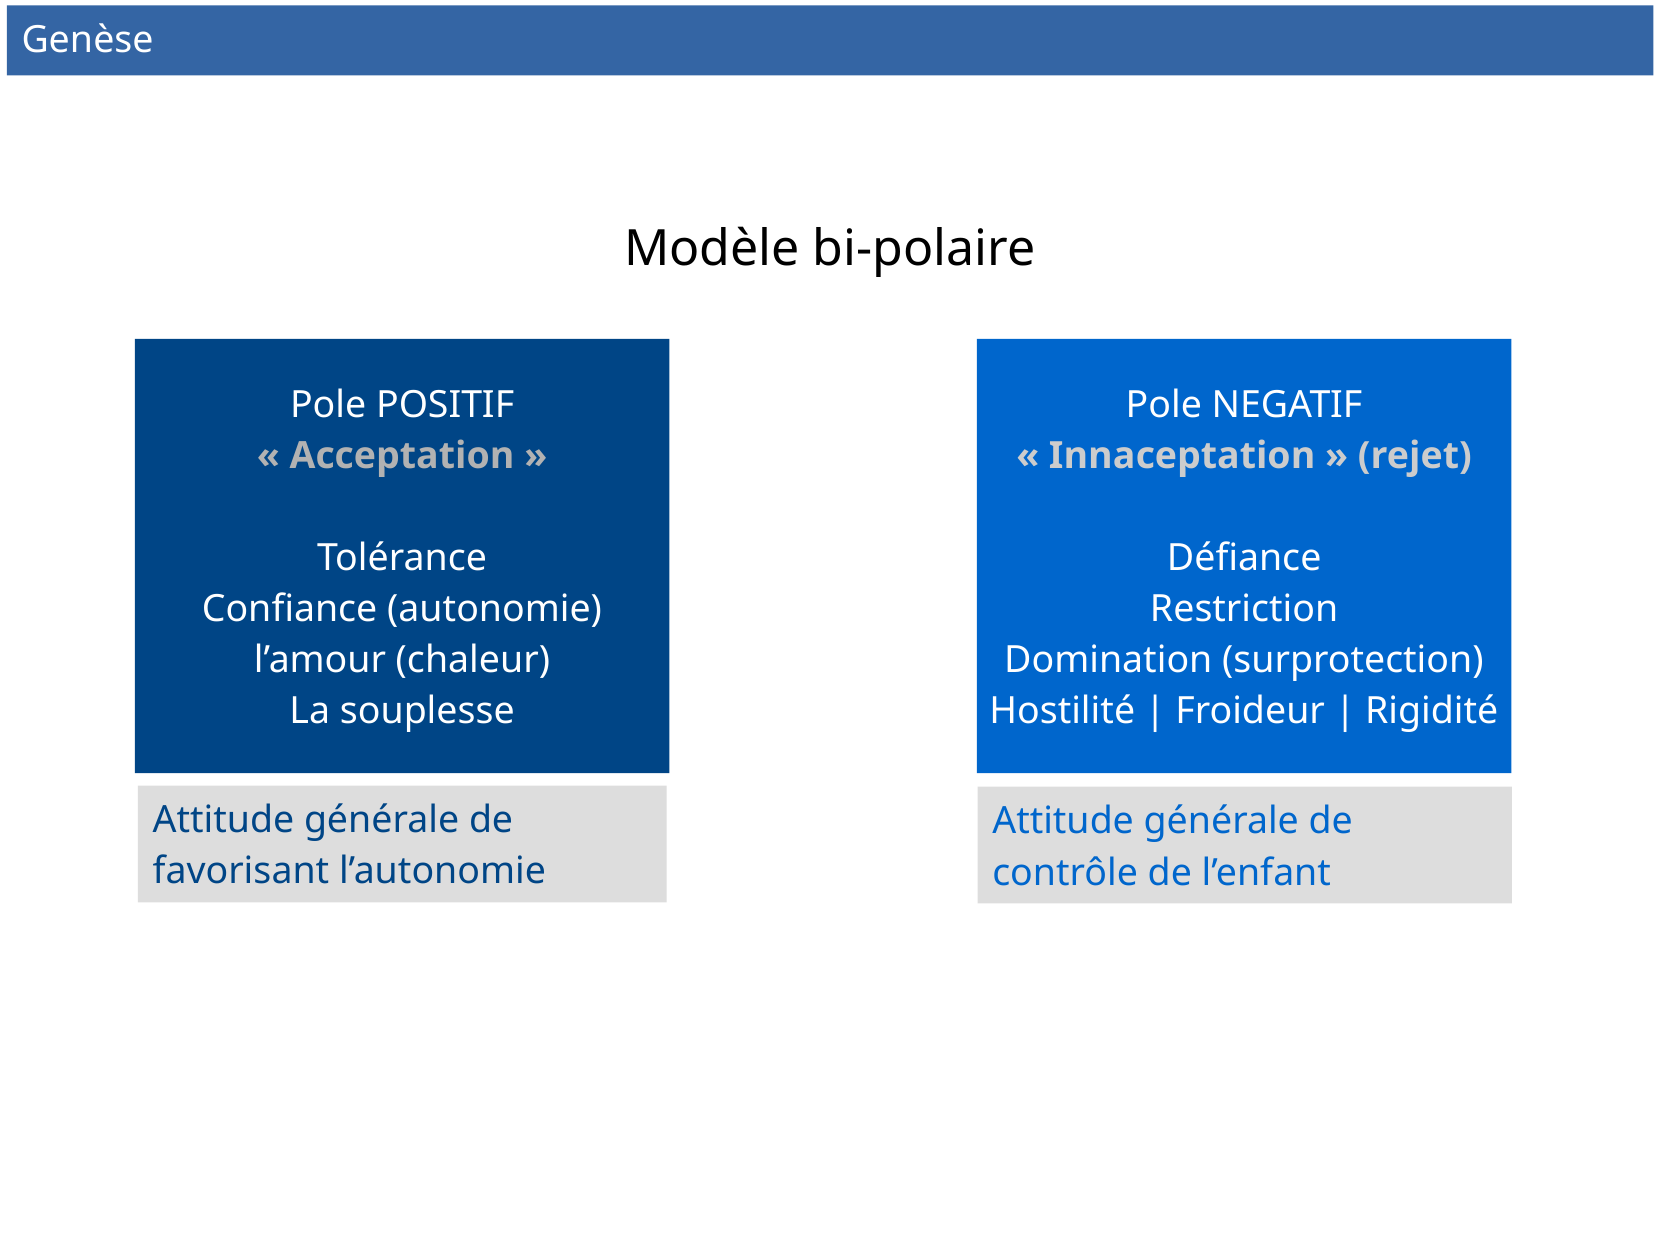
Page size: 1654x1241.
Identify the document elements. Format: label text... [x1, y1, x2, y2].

text_box Pole NEGATIF « Innaceptation » (rejet) Défiance Restriction Domination (surprotection) Hostilité | Froideur | Rigidité [976, 338, 1512, 774]
text_box Attitude générale de favorisant l’autonomie [137, 785, 667, 892]
text_box Genèse [6, 5, 1654, 76]
text_box Modèle bi-polaire [137, 205, 1523, 281]
text_box Attitude générale de contrôle de l’enfant [977, 786, 1512, 893]
text_box Pole POSITIF « Acceptation » Tolérance Confiance (autonomie) l’amour (chaleur) La souplesse [134, 338, 670, 774]
